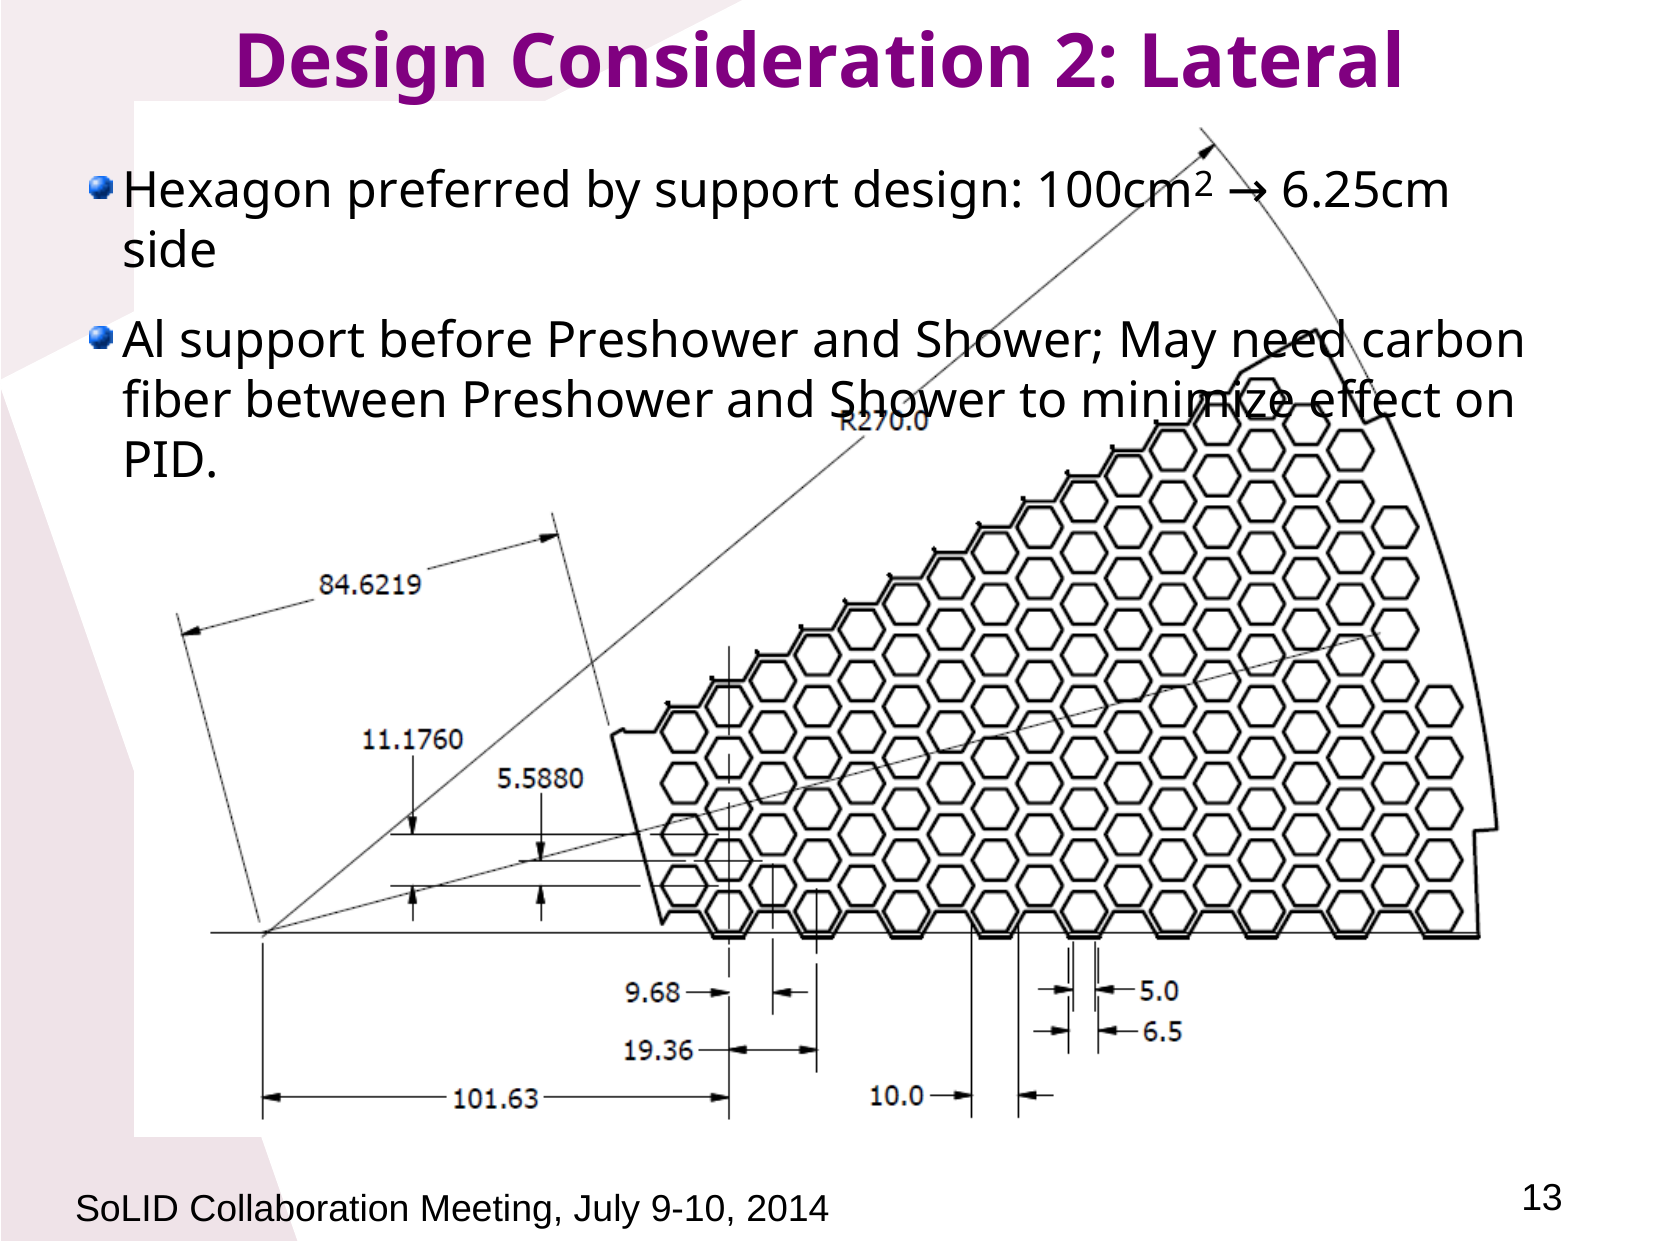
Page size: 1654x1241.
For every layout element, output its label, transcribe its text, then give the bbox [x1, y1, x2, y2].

picture [134, 435, 1517, 1137]
title Design Consideration 2: Lateral [68, 13, 1571, 152]
picture [134, 445, 145, 459]
text_box Hexagon preferred by support design: 100cm2 → 6.25cm side Al support before Preshower and Shower; May need carbon fiber between Preshower and Shower to minimize effect on PID. [75, 150, 1576, 435]
